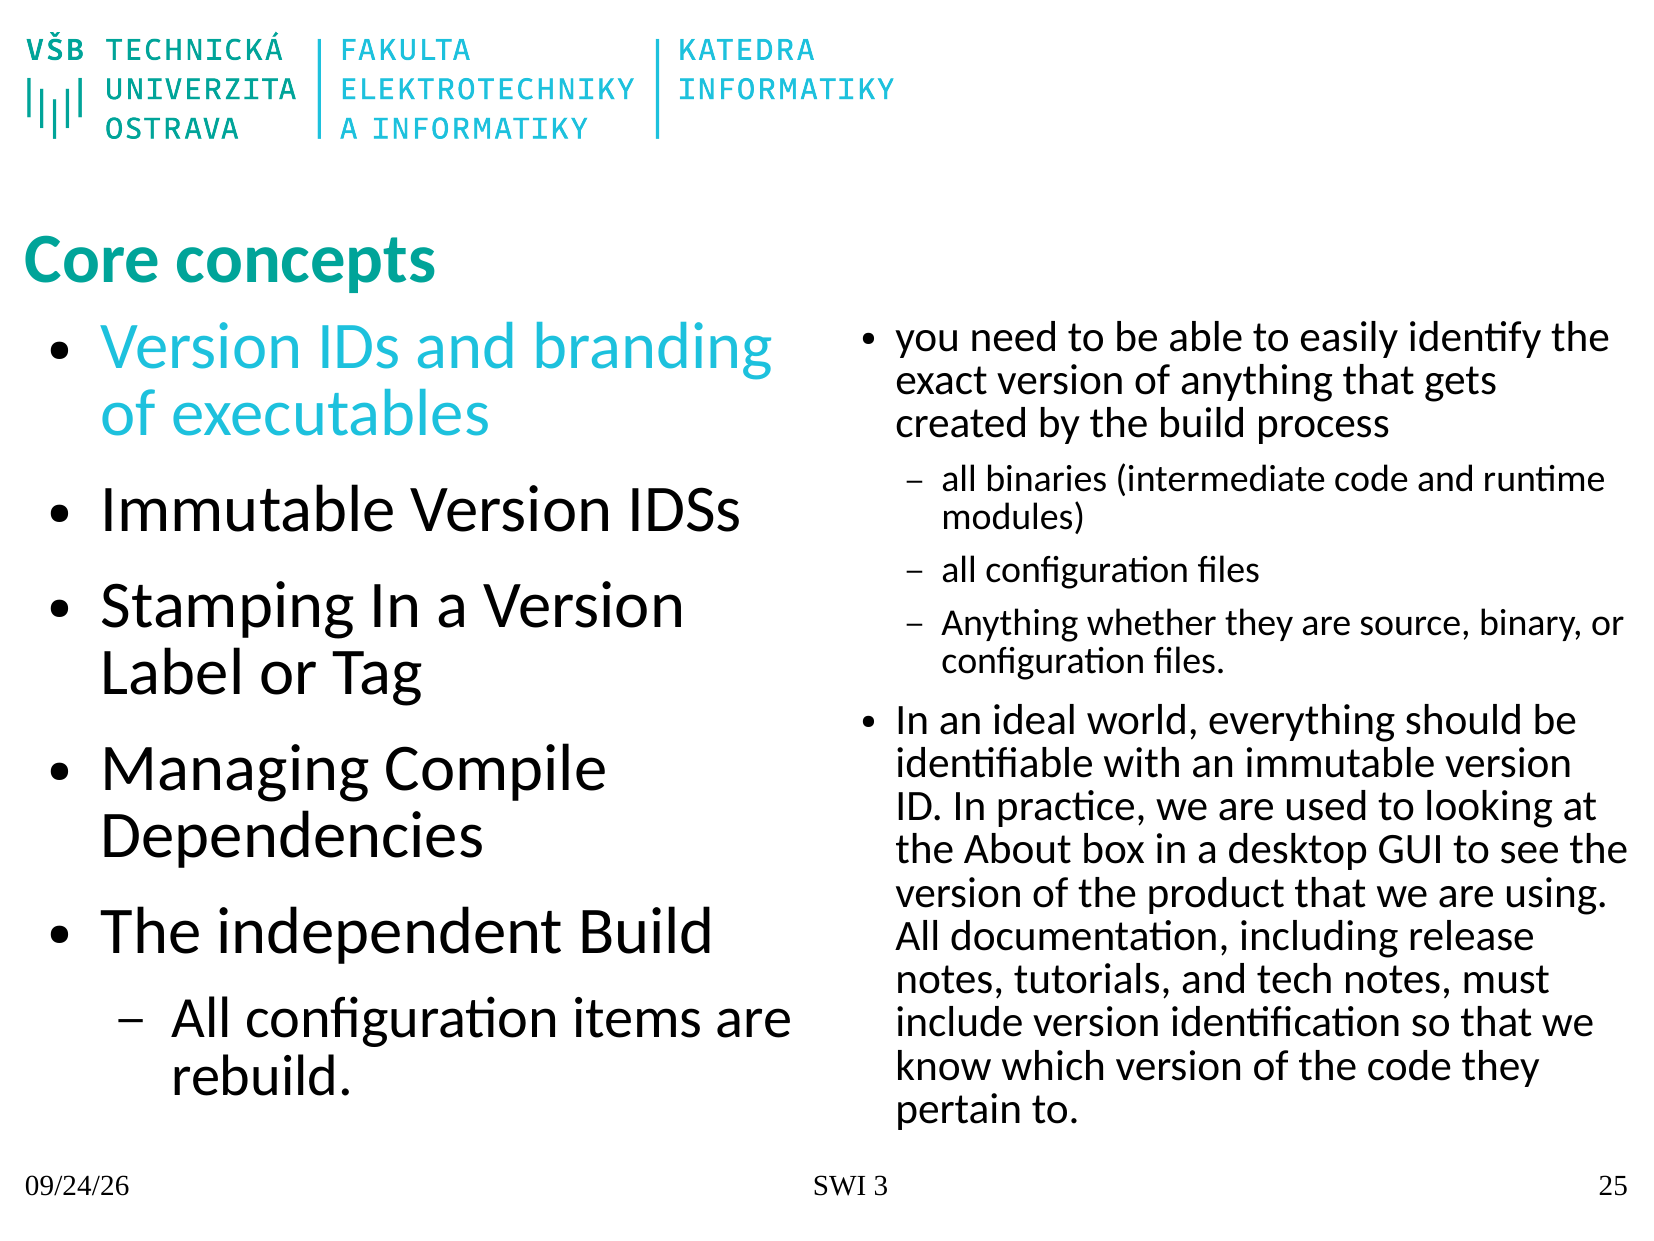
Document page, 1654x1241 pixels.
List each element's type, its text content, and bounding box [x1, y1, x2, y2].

title Core concepts [24, 169, 1629, 300]
picture [26, 31, 894, 139]
list you need to be able to easily identify the exact version of anything that gets created by the build process all binaries (intermediate code and runtime modules) all configuration files Anything whether they are source, binary, or configuration files. In an ideal world, everything should be identifiable with an immutable version ID. In practice, we are used to looking at the About box in a desktop GUI to see the version of the product that we are using. All documentation, including release notes, tutorials, and tech notes, must include version identification so that we know which version of the code they pertain to. [849, 318, 1630, 1146]
list Version IDs and branding of executables Immutable Version IDSs Stamping In a Version Label or Tag Managing Compile Dependencies The independent Build All configuration items are rebuild. [30, 318, 811, 1146]
